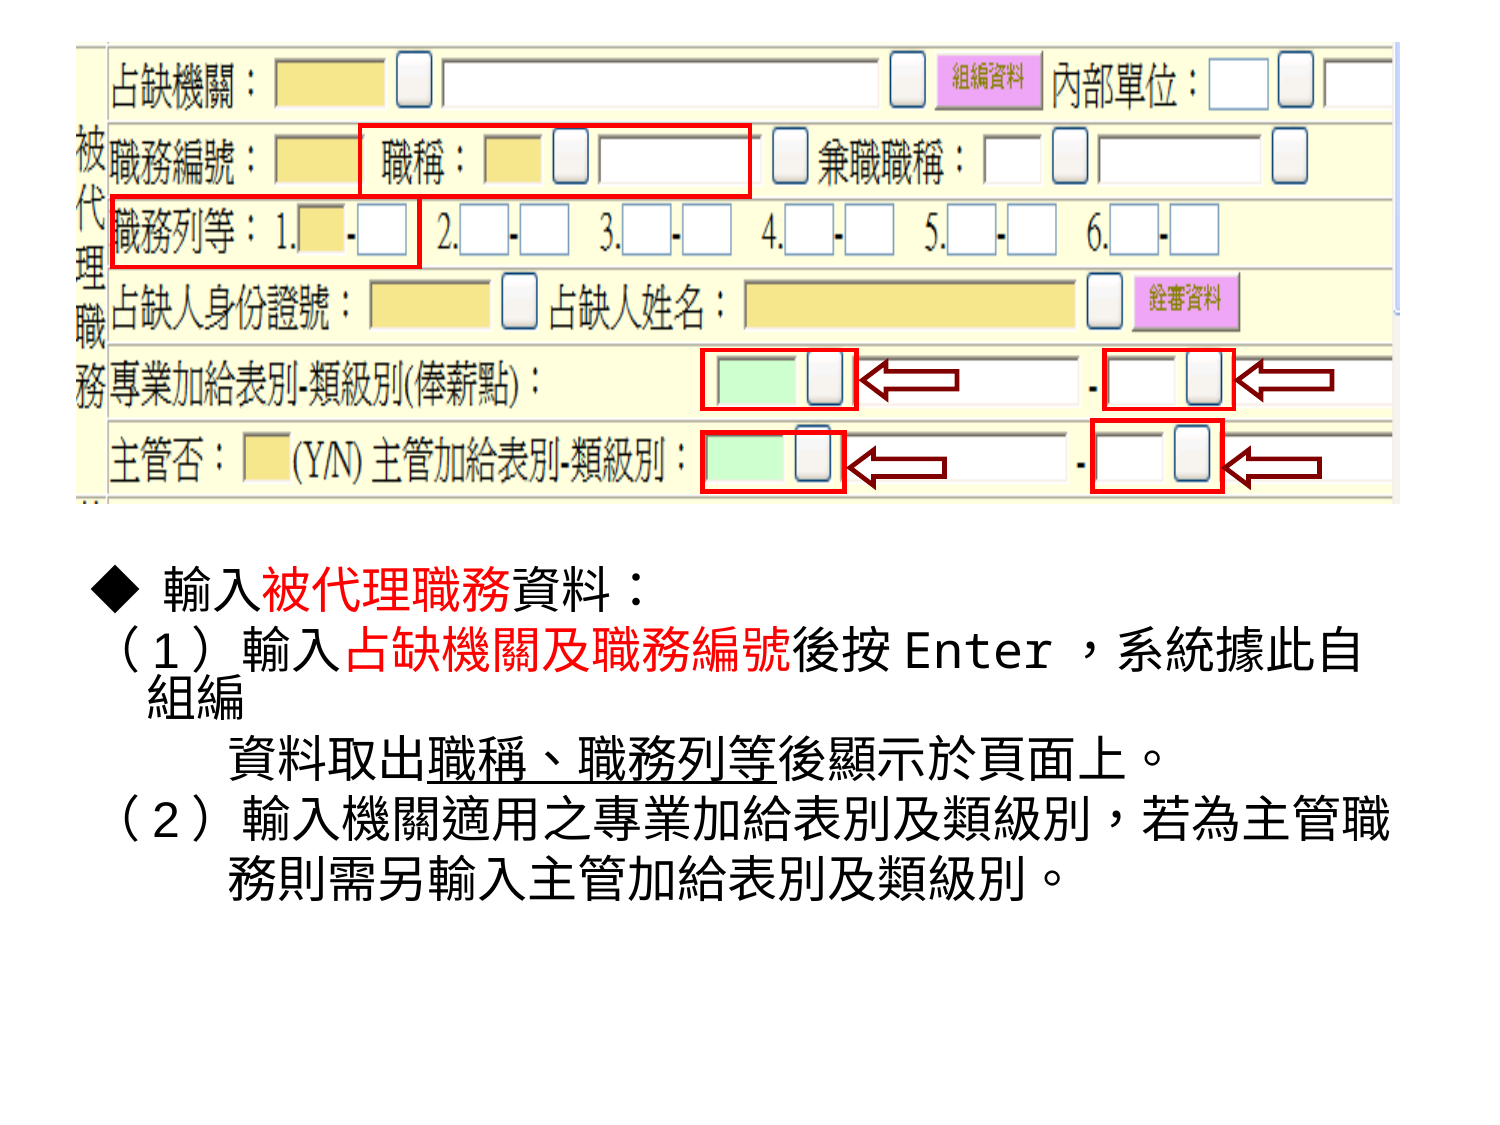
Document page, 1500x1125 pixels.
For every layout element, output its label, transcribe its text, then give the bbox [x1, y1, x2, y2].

text_box [849, 450, 945, 486]
list ◆輸入被代理職務資料： （1）輸入占缺機關及職務編號後按Enter，系統據此自組編 資料取出職稱、職務列等後顯示於頁面上。 （2）輸入機關適用之專業加給表別及類級別，若為主管職 務則需另輸入主管加給表別及類級別。 [75, 562, 1426, 1005]
text_box [112, 125, 750, 268]
text_box [1104, 350, 1235, 409]
text_box [1224, 450, 1320, 486]
picture [76, 42, 1400, 504]
text_box [702, 432, 845, 492]
text_box [1092, 420, 1223, 492]
text_box [702, 350, 857, 409]
text_box [1237, 362, 1333, 398]
text_box [862, 362, 958, 398]
